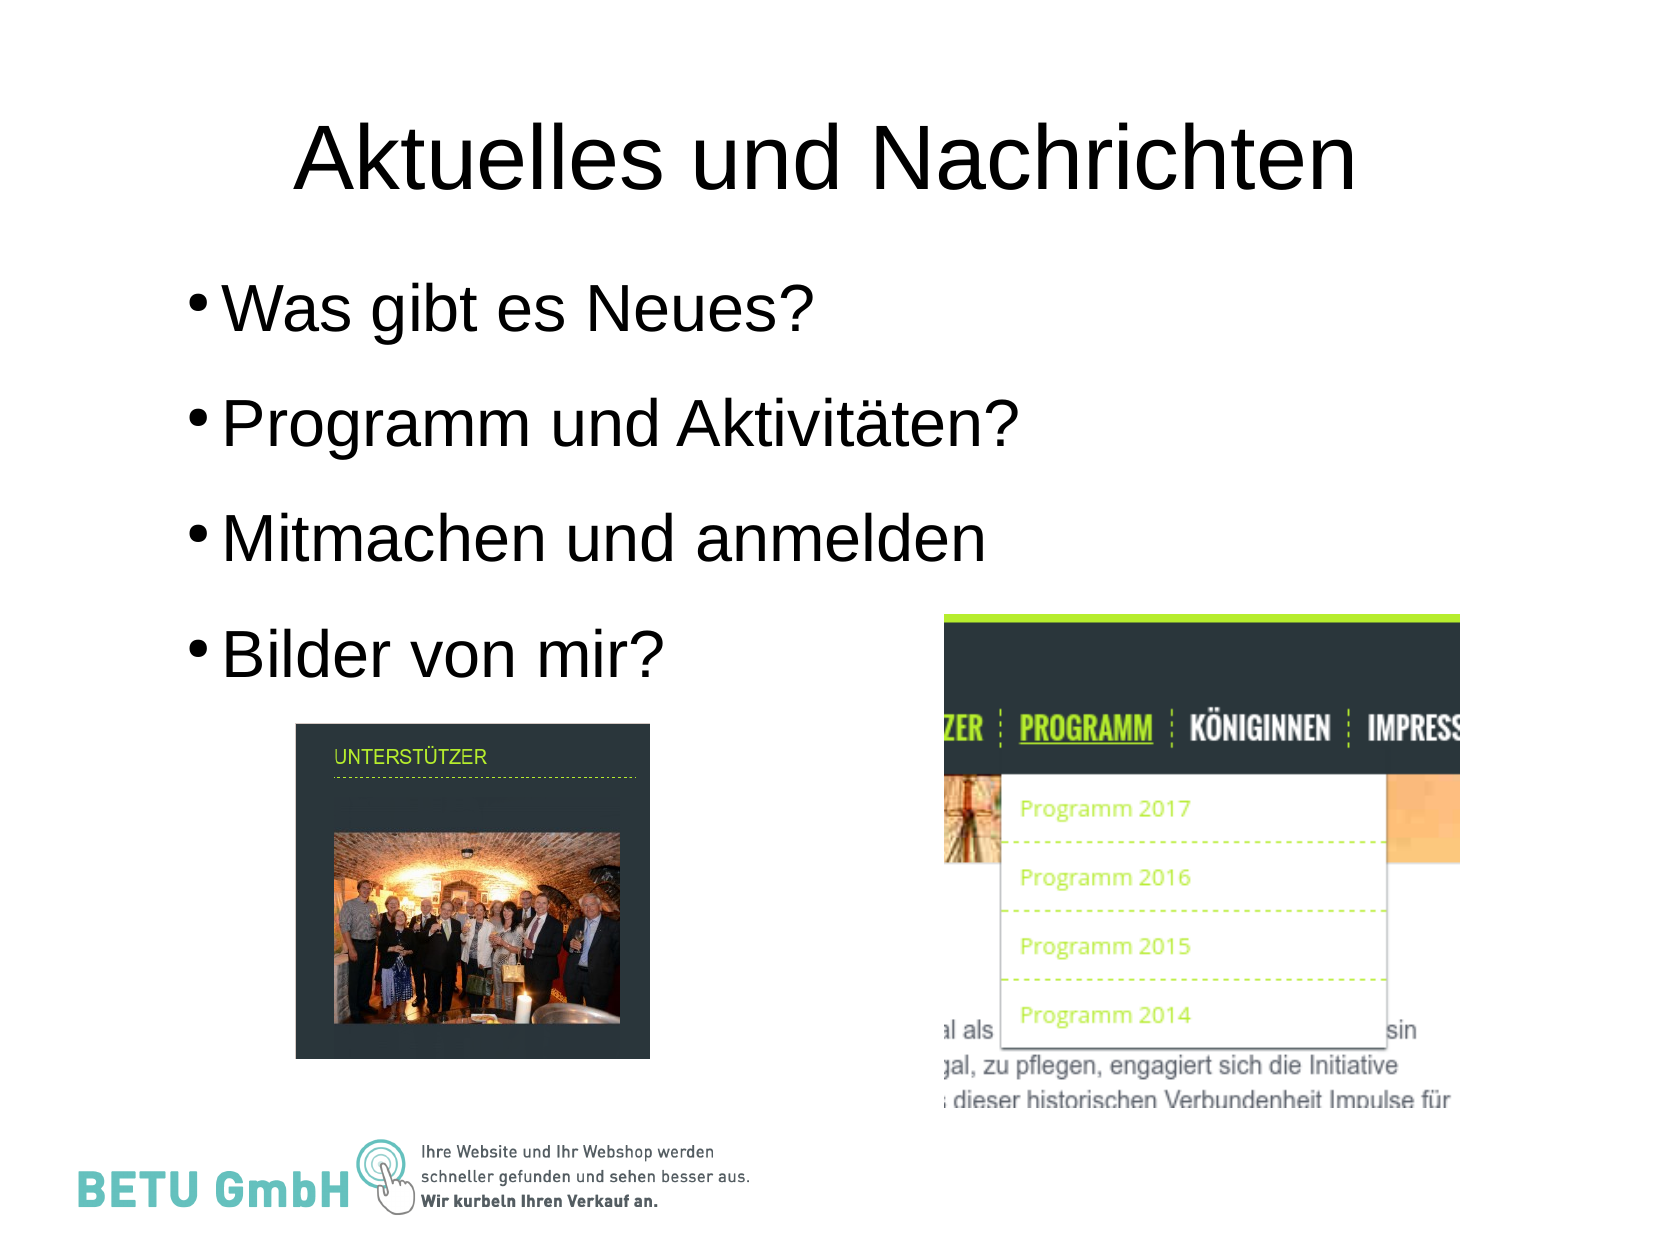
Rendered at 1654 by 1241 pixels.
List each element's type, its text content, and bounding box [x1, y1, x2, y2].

picture [295, 723, 650, 1059]
picture [944, 614, 1460, 1108]
picture [70, 1138, 815, 1216]
text_box Aktuelles und Nachrichten [82, 49, 1571, 257]
text_box Was gibt es Neues? Programm und Aktivitäten? Mitmachen und anmelden Bilder von mir? [171, 256, 1040, 497]
